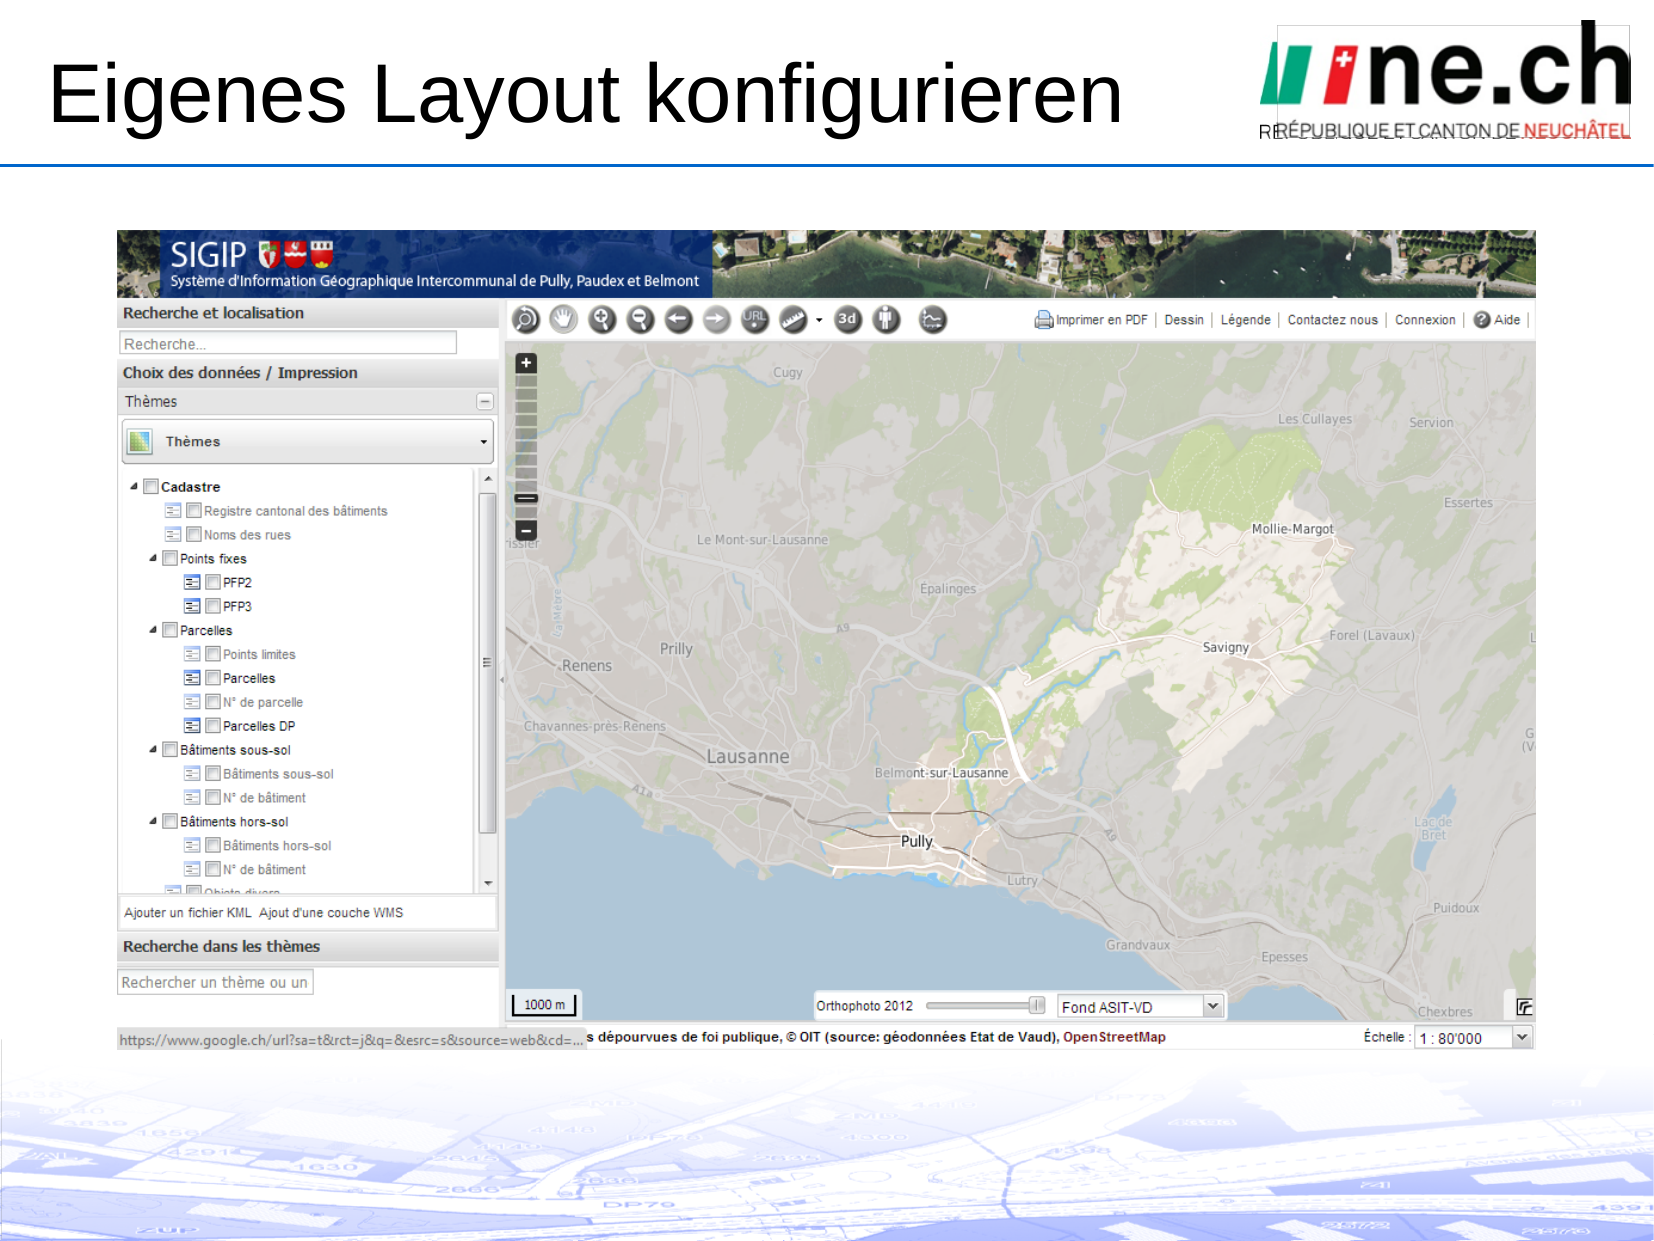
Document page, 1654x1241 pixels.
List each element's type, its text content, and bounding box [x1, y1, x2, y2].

picture [0, 230, 1654, 1241]
picture [1536, 24, 1631, 139]
title Eigenes Layout konfigurieren [47, 0, 1536, 198]
